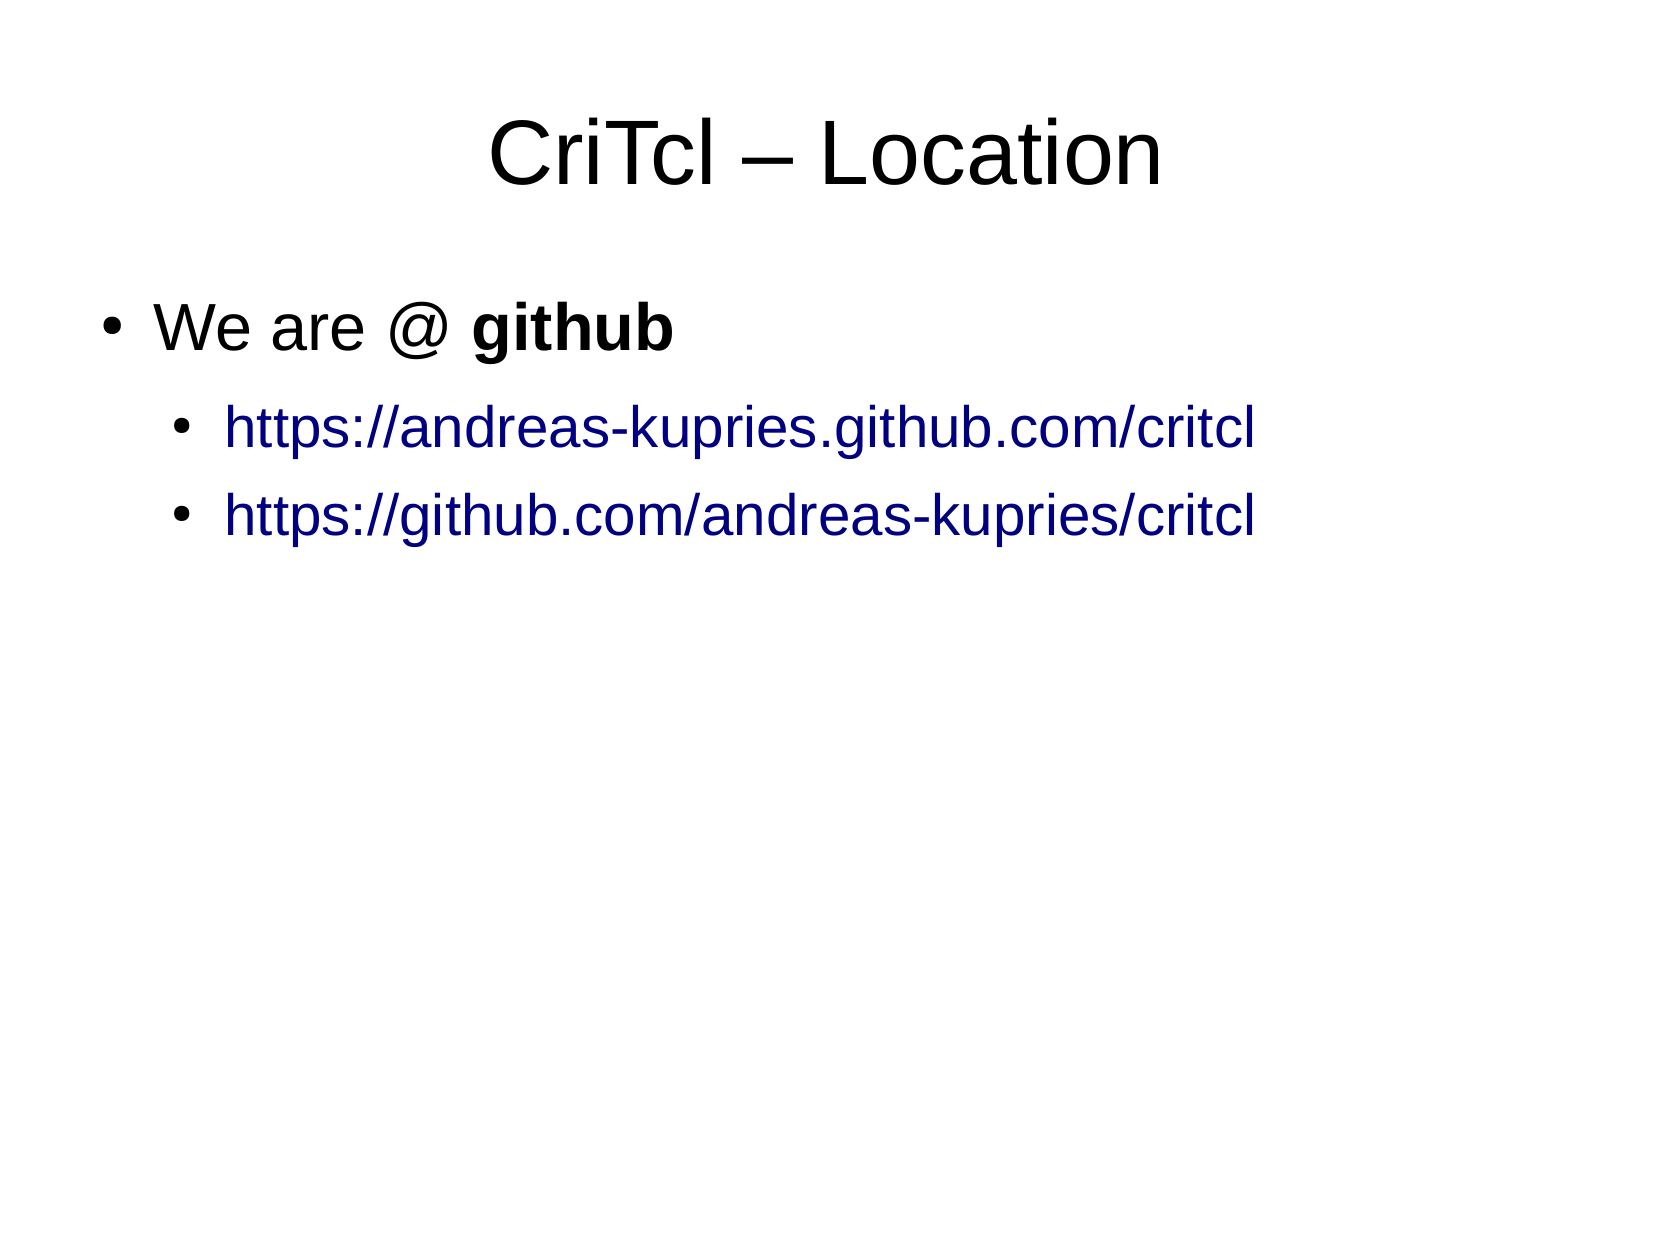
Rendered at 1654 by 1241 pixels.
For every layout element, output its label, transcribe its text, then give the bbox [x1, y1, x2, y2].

list We are @ github https://andreas-kupries.github.com/critcl https://github.com/andreas-kupries/critcl [82, 290, 1571, 1094]
title CriTcl – Location [82, 56, 1571, 250]
